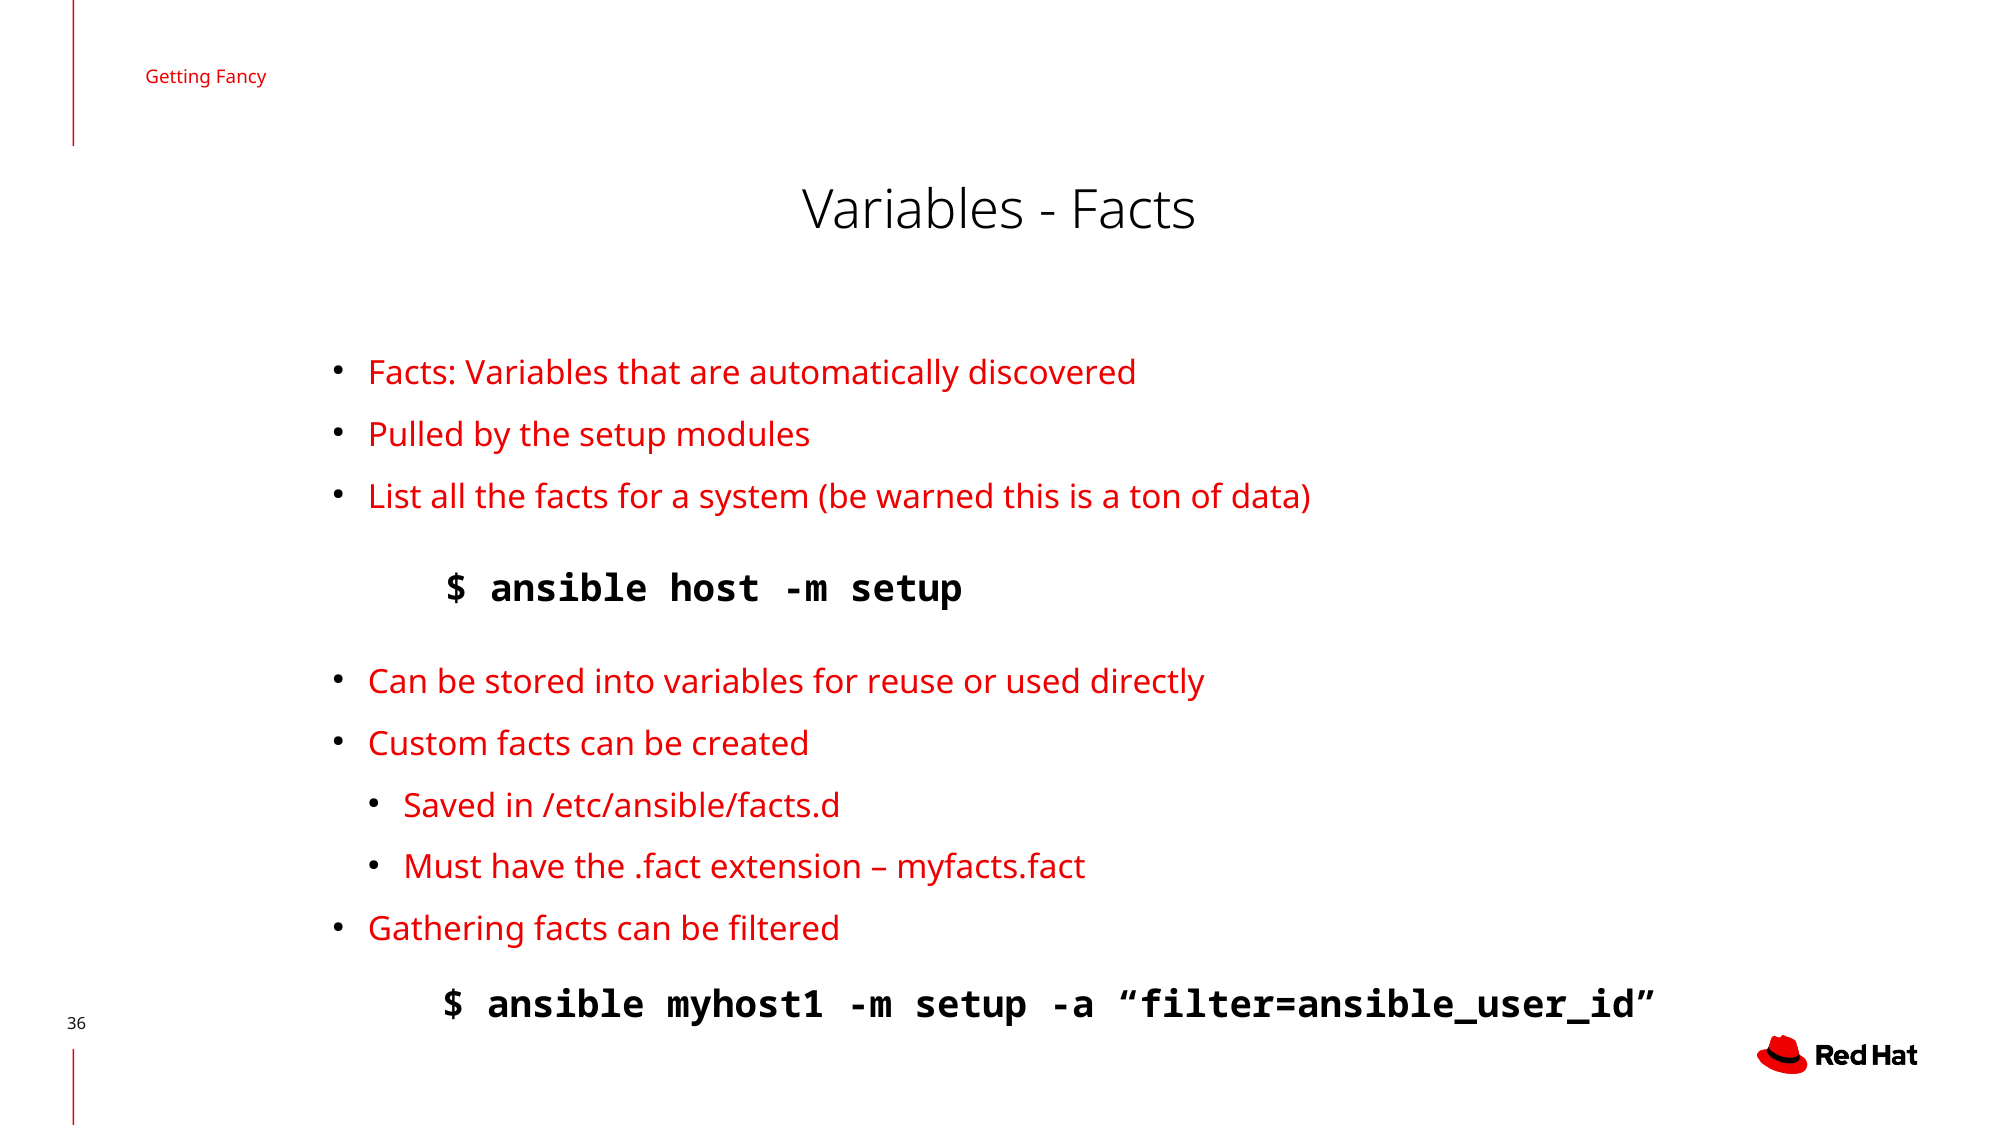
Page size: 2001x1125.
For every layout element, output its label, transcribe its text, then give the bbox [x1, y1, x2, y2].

text_box Facts: Variables that are automatically discovered Pulled by the setup modules List all the facts for a system (be warned this is a ton of data) Can be stored into variables for reuse or used directly Custom facts can be created Saved in /etc/ansible/facts.d Must have the .fact extension – myfacts.fact Gathering facts can be filtered [332, 329, 1653, 568]
picture [1757, 1035, 1918, 1074]
subtitle Getting Fancy [73, 9, 918, 143]
title Variables - Facts [287, 155, 1713, 315]
text_box $ ansible host -m setup [430, 556, 1174, 617]
text_box $ ansible myhost1 -m setup -a “filter=ansible_user_id” [427, 972, 1694, 1078]
